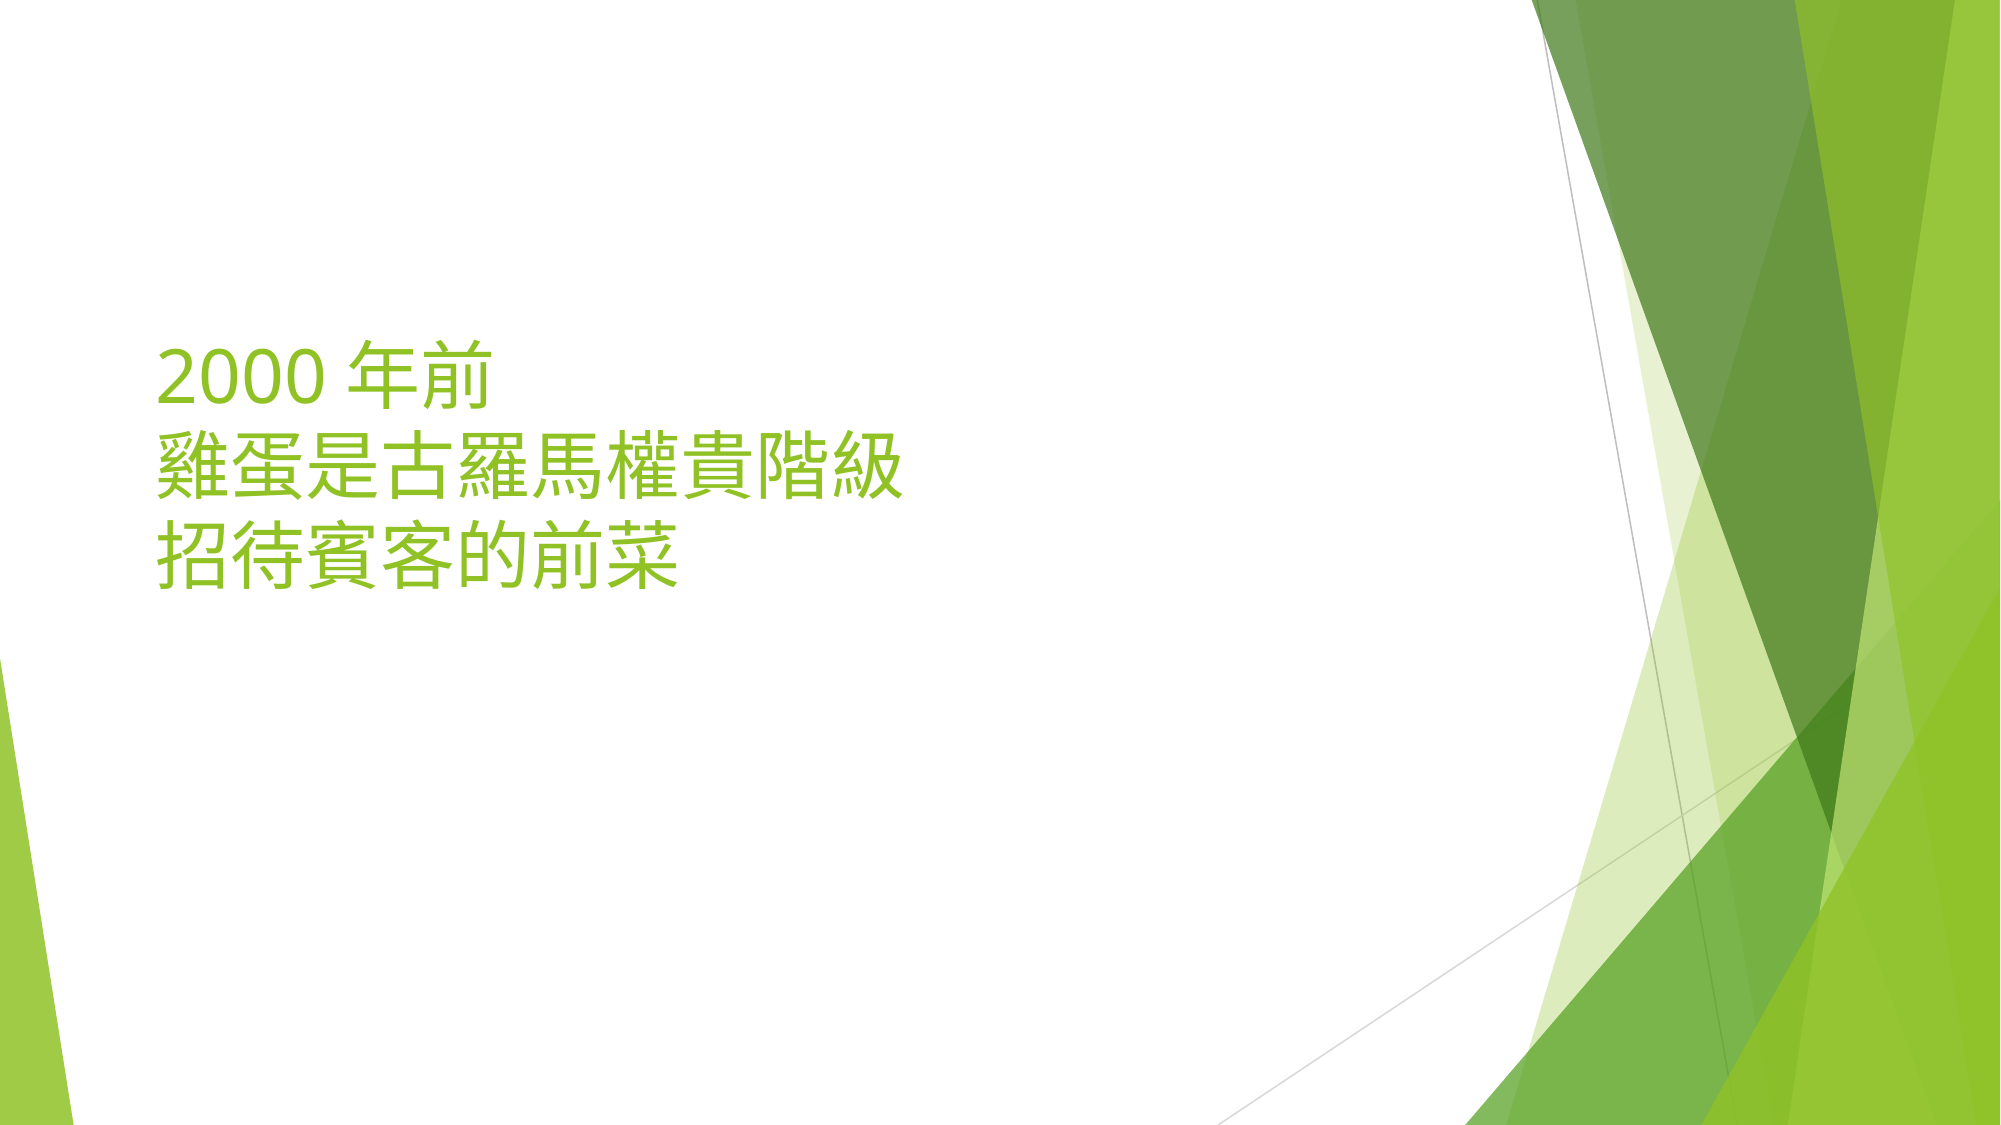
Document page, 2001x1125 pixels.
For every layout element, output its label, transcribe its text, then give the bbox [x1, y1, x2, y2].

title 2000年前 雞蛋是古羅馬權貴階級 招待賓客的前菜 [140, 321, 1552, 662]
